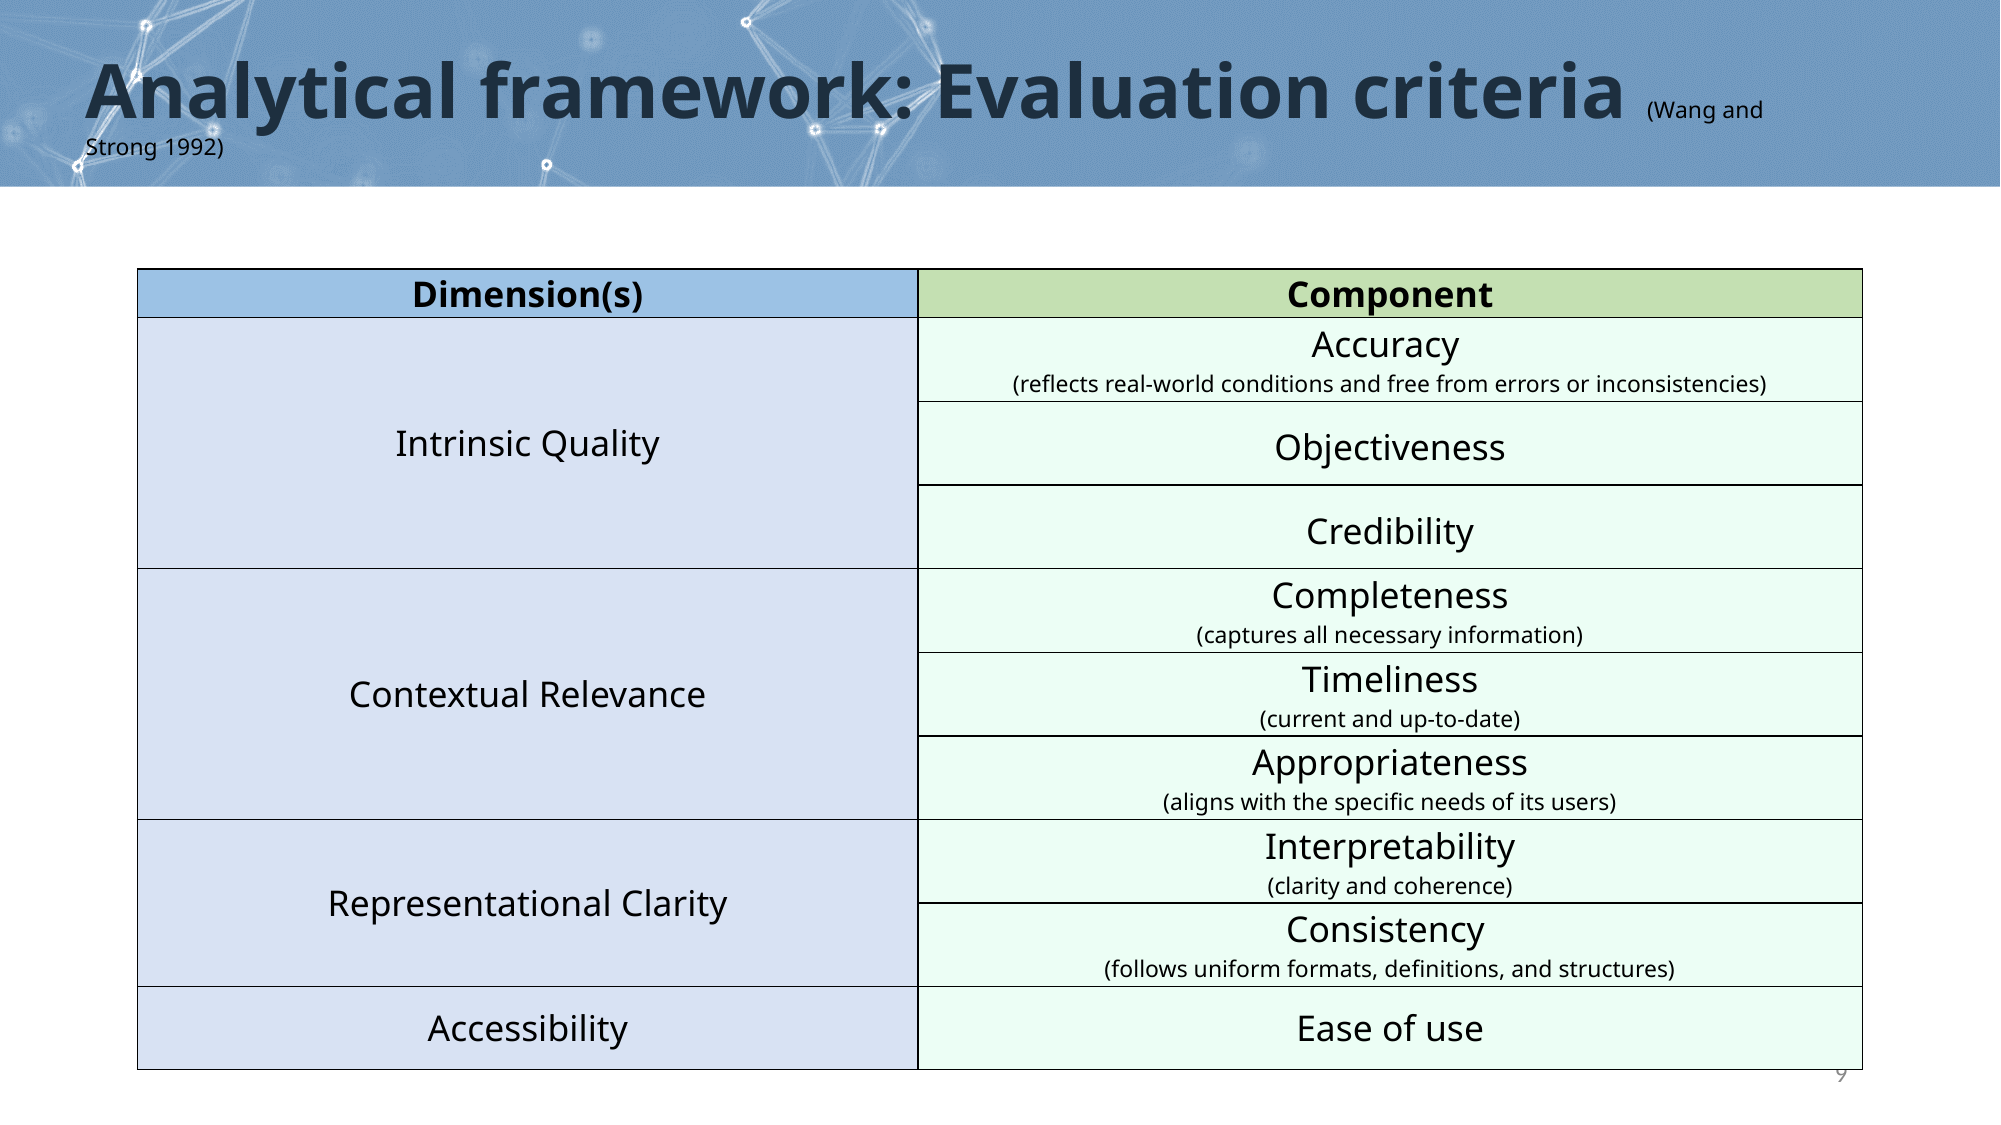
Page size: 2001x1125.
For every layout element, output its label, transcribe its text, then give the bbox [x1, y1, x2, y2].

table_cell Intrinsic Quality [138, 318, 917, 568]
table_header Component [919, 270, 1862, 317]
picture [0, 0, 2000, 186]
table_cell Timeliness (current and up-to-date) [919, 653, 1862, 735]
table_cell Interpretability (clarity and coherence) [919, 820, 1862, 902]
slide_number <number> [1412, 1070, 1863, 1103]
table_cell Accessibility [138, 987, 917, 1069]
table_cell Objectiveness [919, 402, 1862, 484]
table_cell Completeness (captures all necessary information) [919, 569, 1862, 652]
table_cell Ease of use [919, 987, 1862, 1069]
table_cell Appropriateness (aligns with the specific needs of its users) [919, 737, 1862, 819]
table_cell Accuracy (reflects real-world conditions and free from errors or inconsistencies) [919, 318, 1862, 401]
table_cell Credibility [919, 486, 1862, 568]
table_header Dimension(s) [138, 270, 917, 317]
table_cell Representational Clarity [138, 820, 917, 986]
table_cell Consistency (follows uniform formats, definitions, and structures) [919, 904, 1862, 986]
text_box Analytical framework: Evaluation criteria (Wang and Strong 1992) [70, 40, 1796, 174]
table_cell Contextual Relevance [138, 569, 917, 819]
text_box [0, 186, 2000, 1125]
